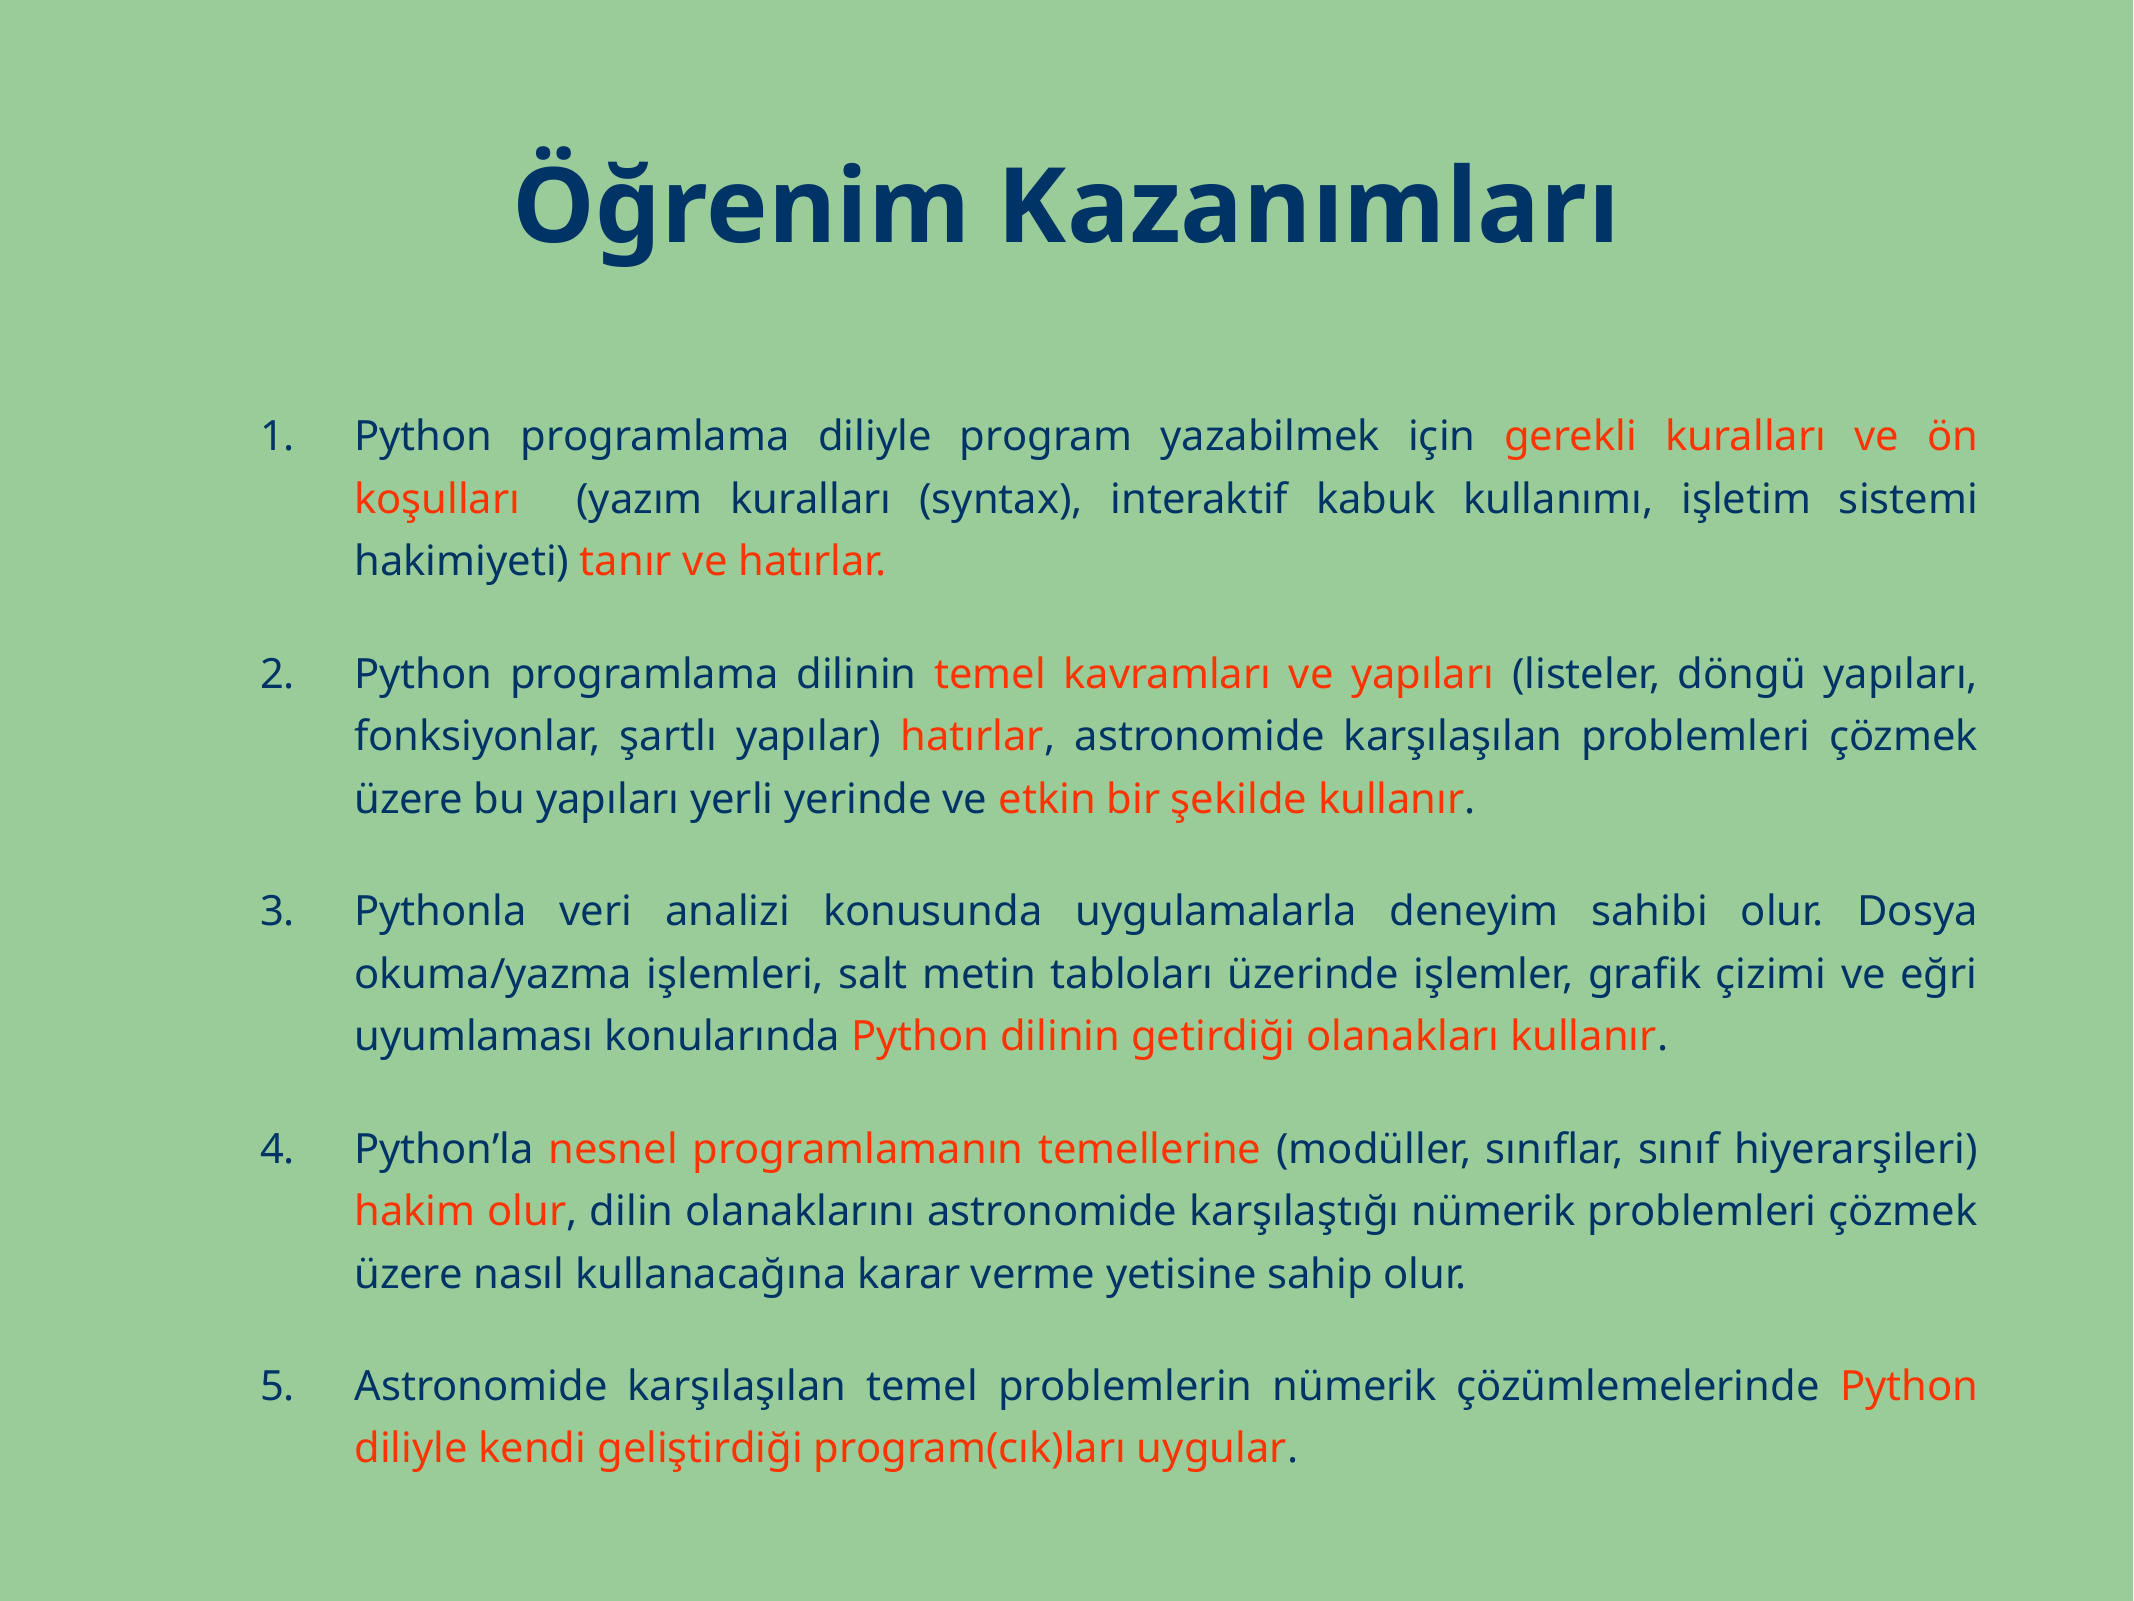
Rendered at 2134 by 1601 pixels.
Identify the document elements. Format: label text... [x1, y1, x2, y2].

list Python programlama diliyle program yazabilmek için gerekli kuralları ve ön koşulları (yazım kuralları (syntax), interaktif kabuk kullanımı, işletim sistemi hakimiyeti) tanır ve hatırlar. Python programlama dilinin temel kavramları ve yapıları (listeler, döngü yapıları, fonksiyonlar, şartlı yapılar) hatırlar, astronomide karşılaşılan problemleri çözmek üzere bu yapıları yerli yerinde ve etkin bir şekilde kullanır. Pythonla veri analizi konusunda uygulamalarla deneyim sahibi olur. Dosya okuma/yazma işlemleri, salt metin tabloları üzerinde işlemler, grafik çizimi ve eğri uyumlaması konularında Python dilinin getirdiği olanakları kullanır. Python’la nesnel programlamanın temellerine (modüller, sınıflar, sınıf hiyerarşileri) hakim olur, dilin olanaklarını astronomide karşılaştığı nümerik problemleri çözmek üzere nasıl kullanacağına karar verme yetisine sahip olur. Astronomide karşılaşılan temel problemlerin nümerik çözümlemelerinde Python diliyle kendi geliştirdiği program(cık)ları uygular. [208, 308, 1995, 1560]
title Öğrenim Kazanımları [208, 41, 1925, 308]
